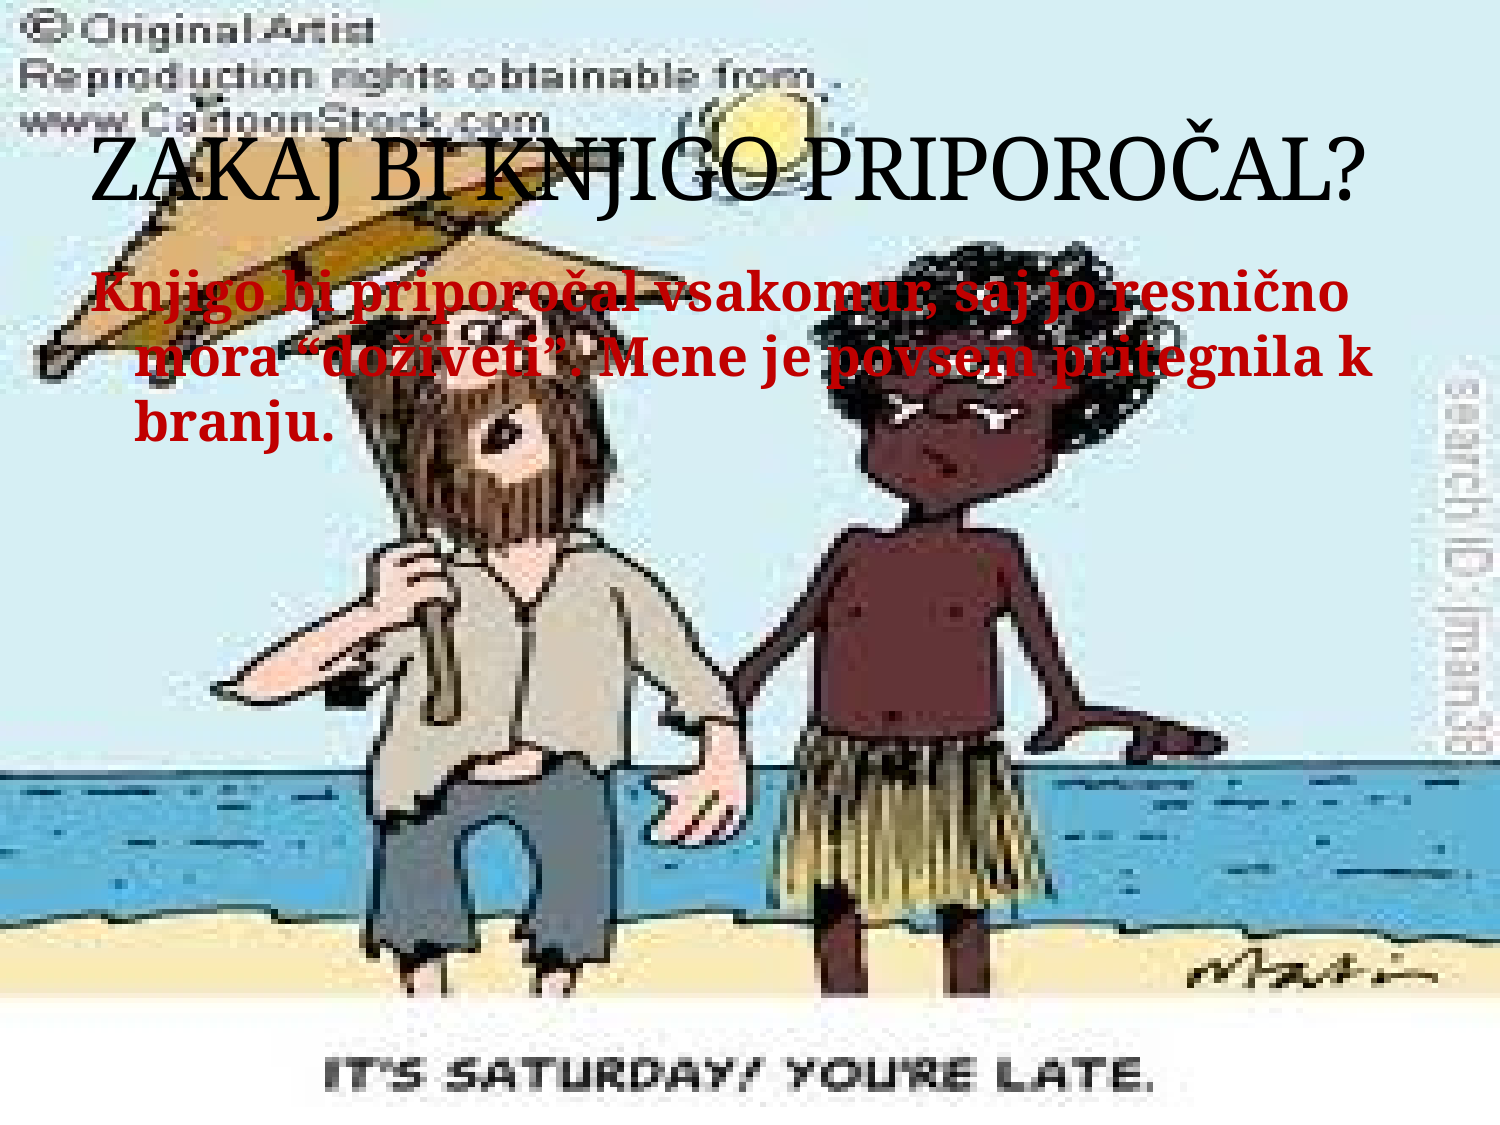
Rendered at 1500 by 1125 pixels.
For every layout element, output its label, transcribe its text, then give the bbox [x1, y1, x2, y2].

picture [0, 0, 1500, 1125]
list Knjigo bi priporočal vsakomur, saj jo resnično mora “doživeti”. Mene je povsem pritegnila k branju. [75, 249, 1425, 1000]
title ZAKAJ BI KNJIGO PRIPOROČAL? [75, 24, 1425, 225]
